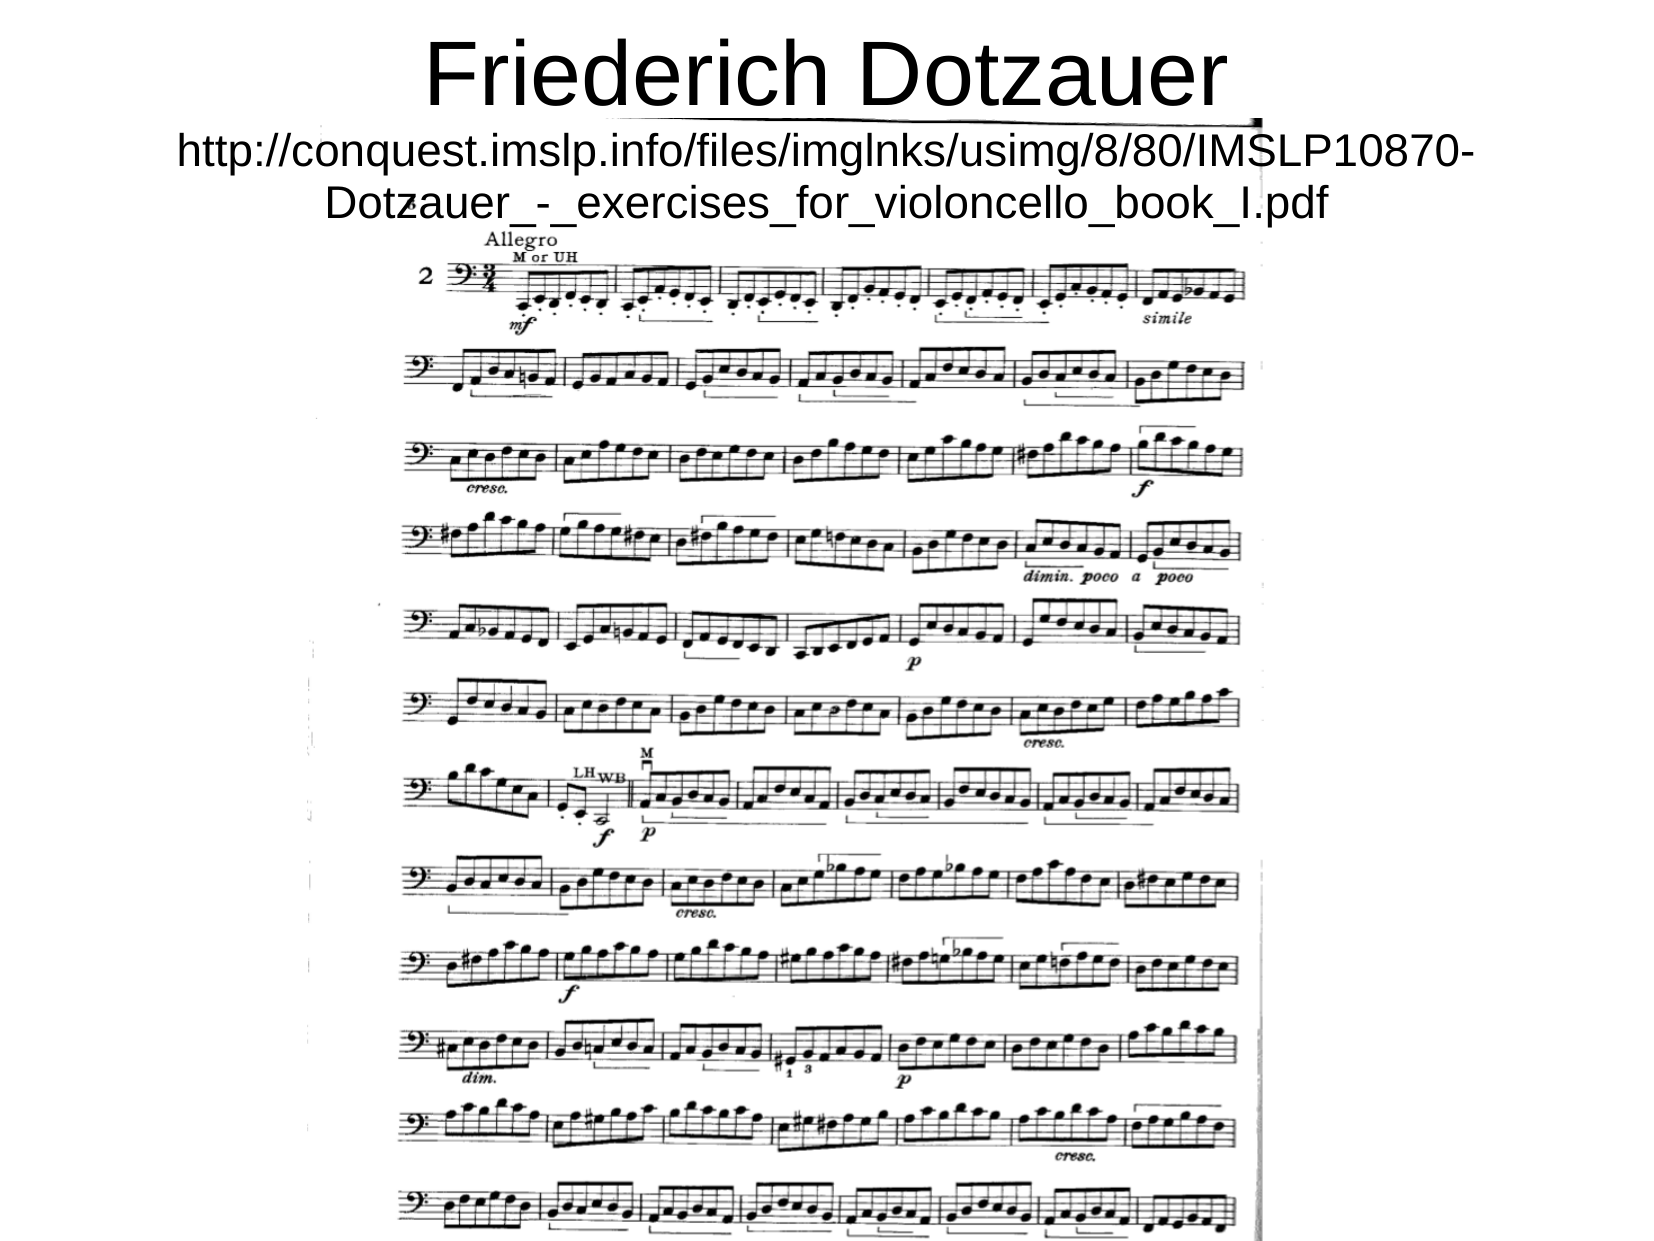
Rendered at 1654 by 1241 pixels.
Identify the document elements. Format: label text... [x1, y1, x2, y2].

picture [307, 331, 1264, 1241]
title Friederich Dotzauer http://conquest.imslp.info/files/imglnks/usimg/8/80/IMSLP10870-Dotzauer_-_exercises_for_violoncello_book_I.pdf [82, 22, 1571, 331]
